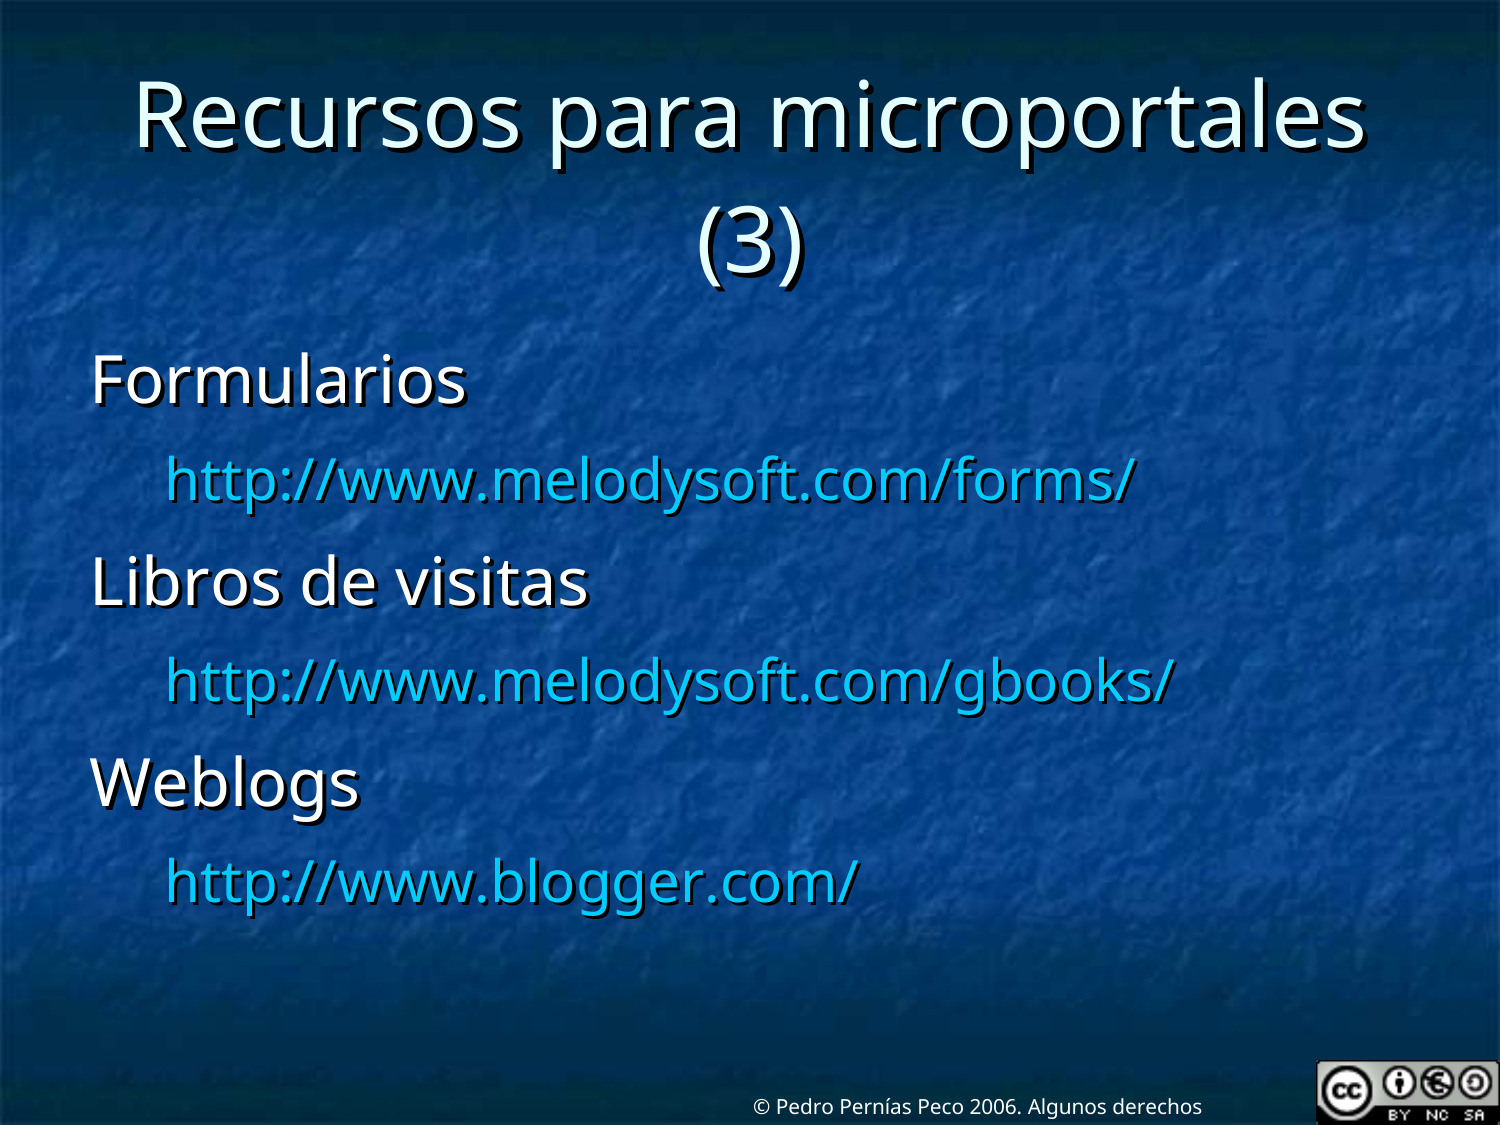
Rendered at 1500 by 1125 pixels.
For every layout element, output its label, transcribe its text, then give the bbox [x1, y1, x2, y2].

picture [0, 0, 1500, 1125]
picture [1182, 1104, 1189, 1113]
title Recursos para microportales (3) [75, 62, 1426, 288]
list Formularios http://www.melodysoft.com/forms/ Libros de visitas http://www.melodysoft.com/gbooks/ Weblogs http://www.blogger.com/ [75, 324, 1426, 1076]
